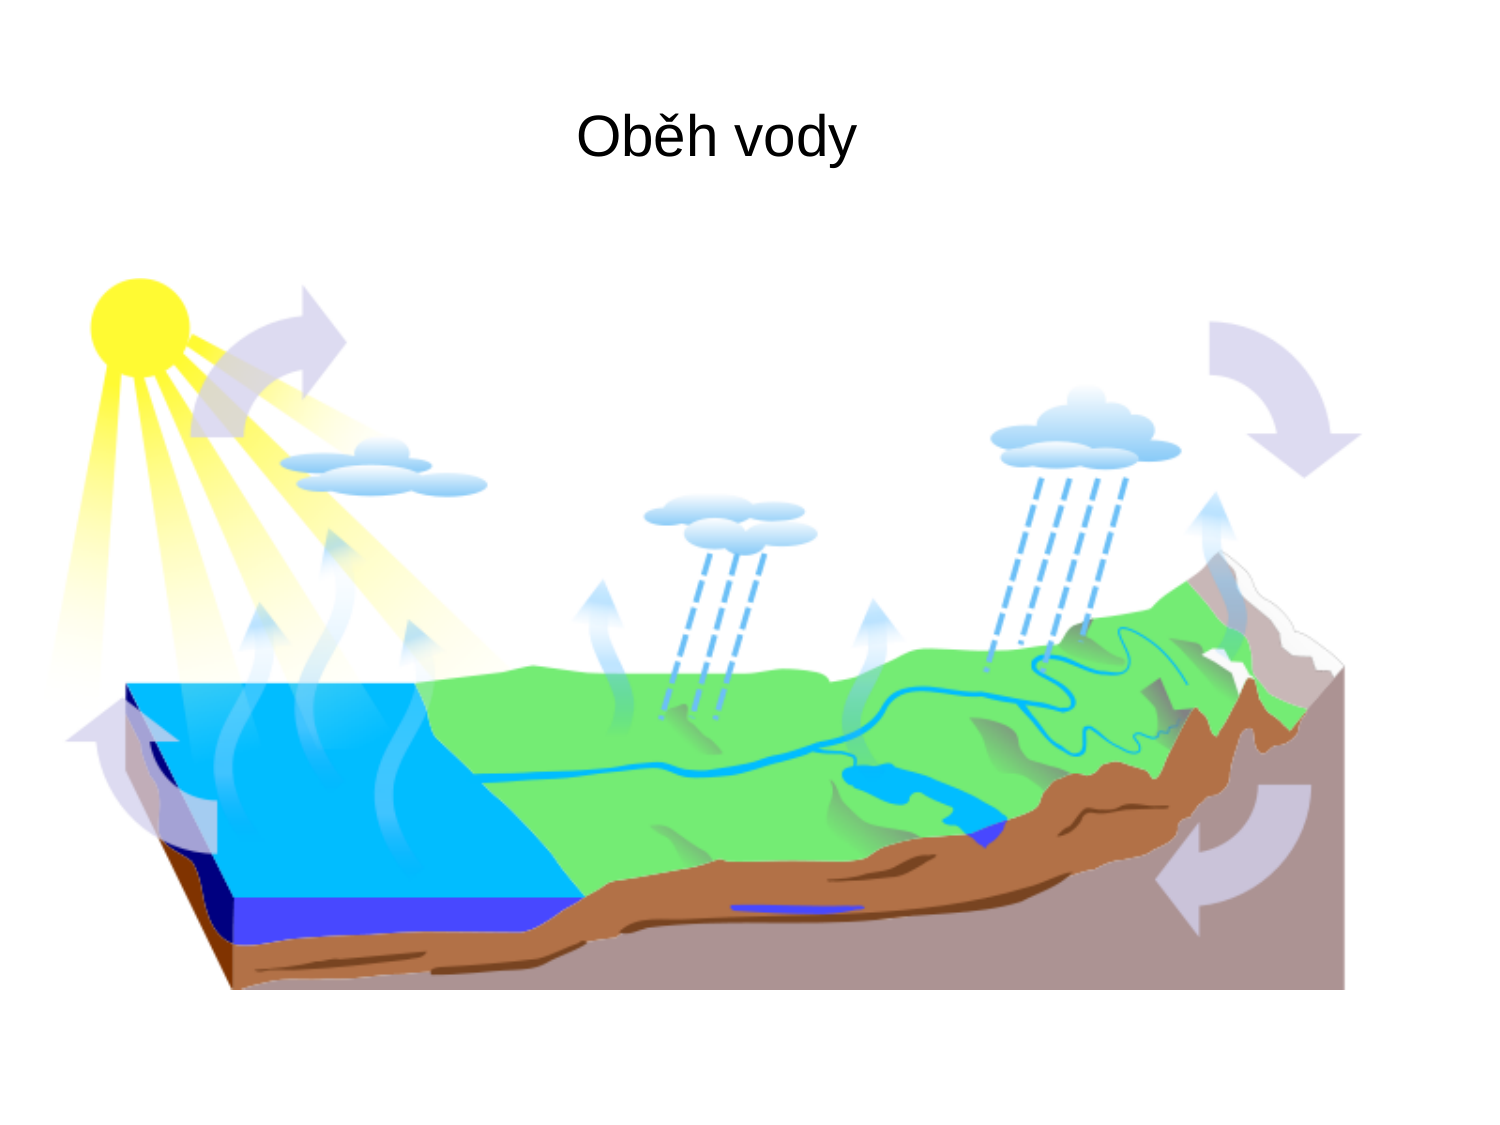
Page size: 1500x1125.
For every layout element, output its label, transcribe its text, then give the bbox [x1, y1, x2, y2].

picture [0, 278, 1500, 990]
text_box Oběh vody [561, 90, 874, 176]
